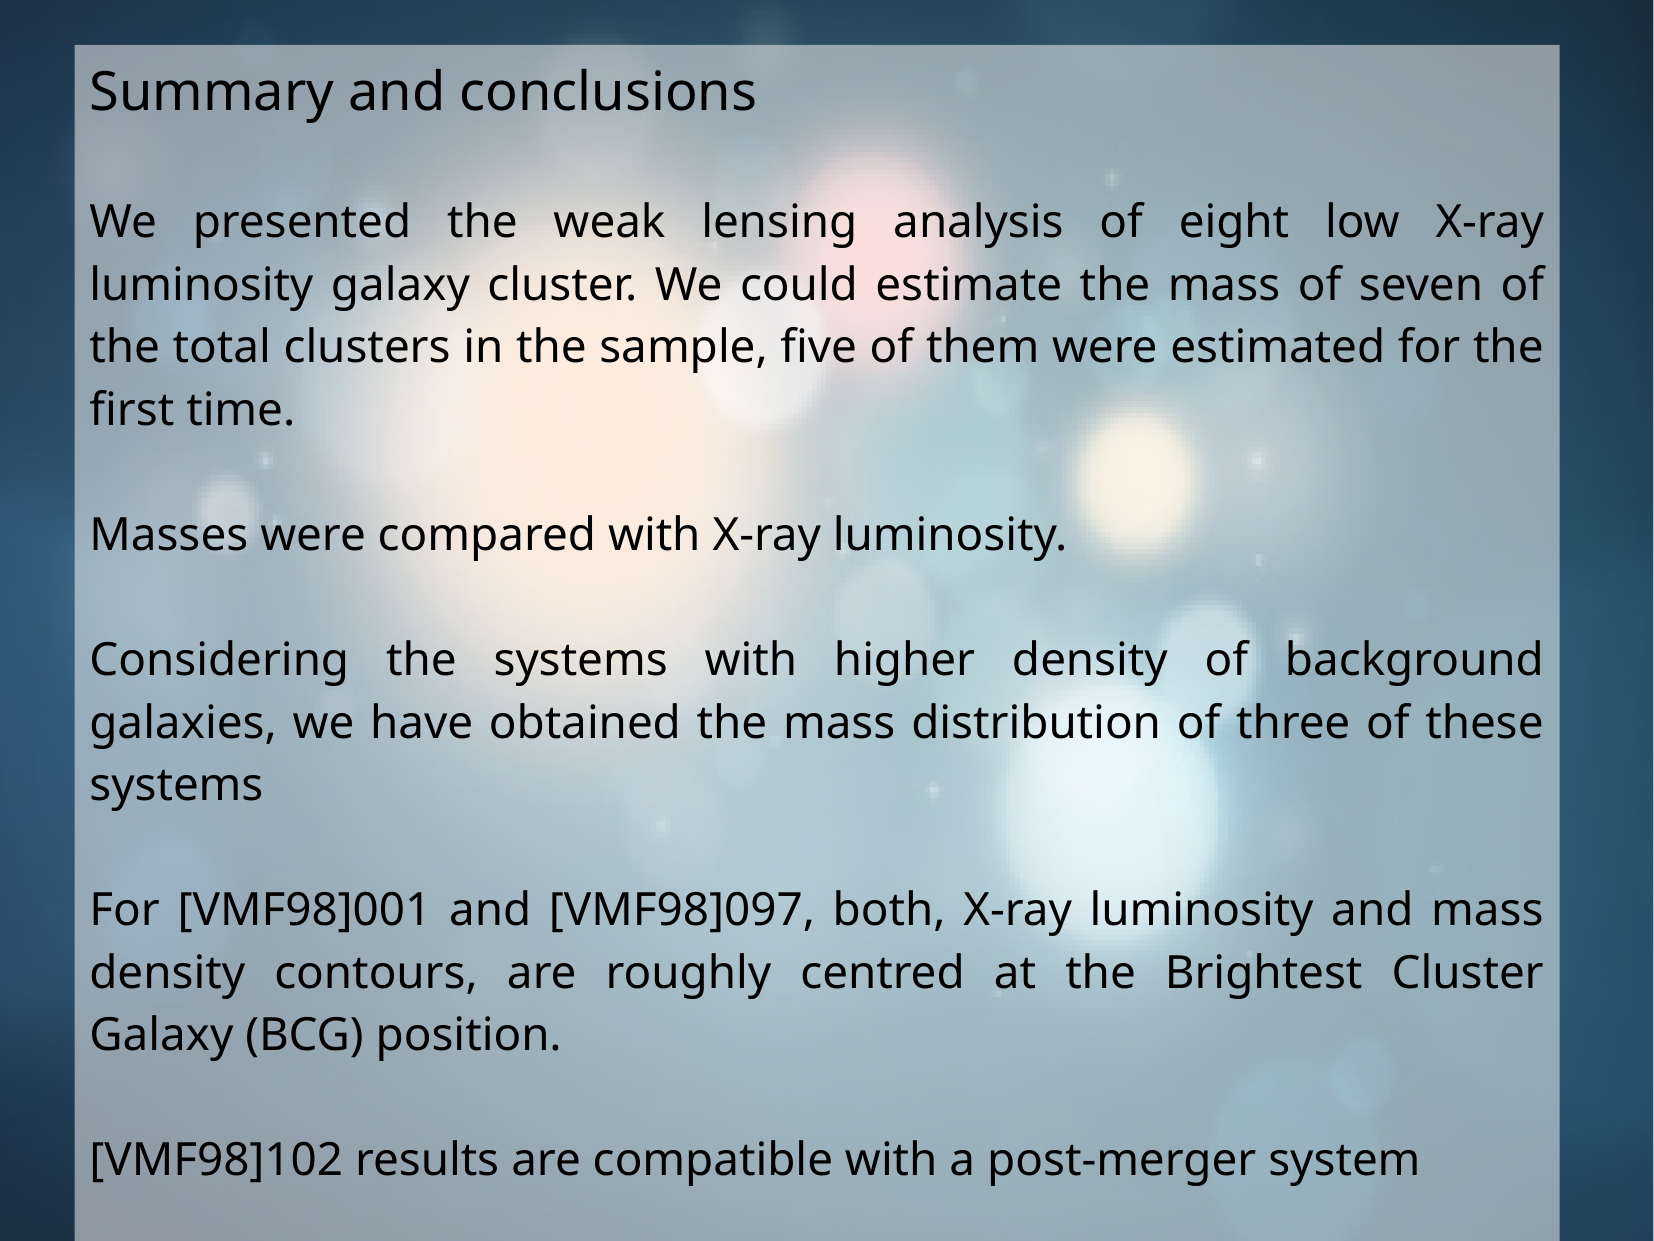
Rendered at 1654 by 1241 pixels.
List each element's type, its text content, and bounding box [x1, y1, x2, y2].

text_box Summary and conclusions We presented the weak lensing analysis of eight low X-ray luminosity galaxy cluster. We could estimate the mass of seven of the total clusters in the sample, five of them were estimated for the first time. Masses were compared with X-ray luminosity. Considering the systems with higher density of background galaxies, we have obtained the mass distribution of three of these systems For [VMF98]001 and [VMF98]097, both, X-ray luminosity and mass density contours, are roughly centred at the Brightest Cluster Galaxy (BCG) position. [VMF98]102 results are compatible with a post-merger system [74, 44, 1560, 1201]
picture [0, 0, 1654, 1241]
